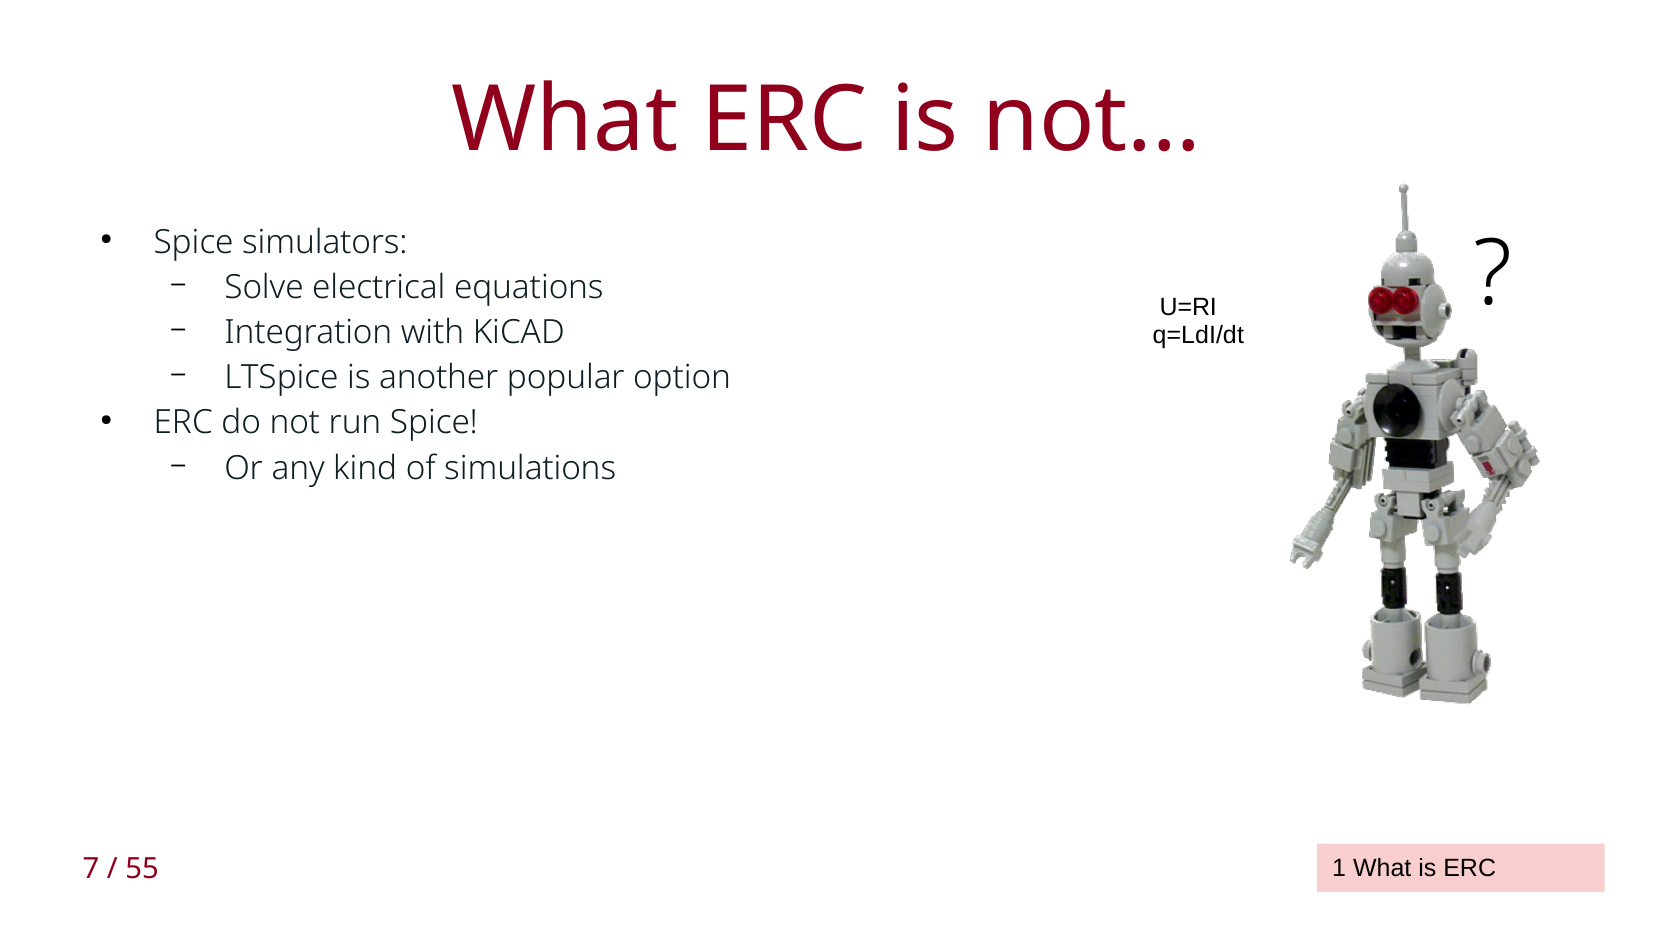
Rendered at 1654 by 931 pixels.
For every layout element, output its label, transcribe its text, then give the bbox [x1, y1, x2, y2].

picture [1277, 176, 1555, 731]
list ? [1403, 206, 1555, 343]
text_box 1 What is ERC [1317, 843, 1605, 893]
title What ERC is not... [82, 37, 1571, 193]
text_box U=RI q=LdI/dt [1137, 285, 1332, 385]
list Spice simulators: Solve electrical equations Integration with KiCAD LTSpice is another popular option ERC do not run Spice! Or any kind of simulations [82, 217, 1068, 758]
